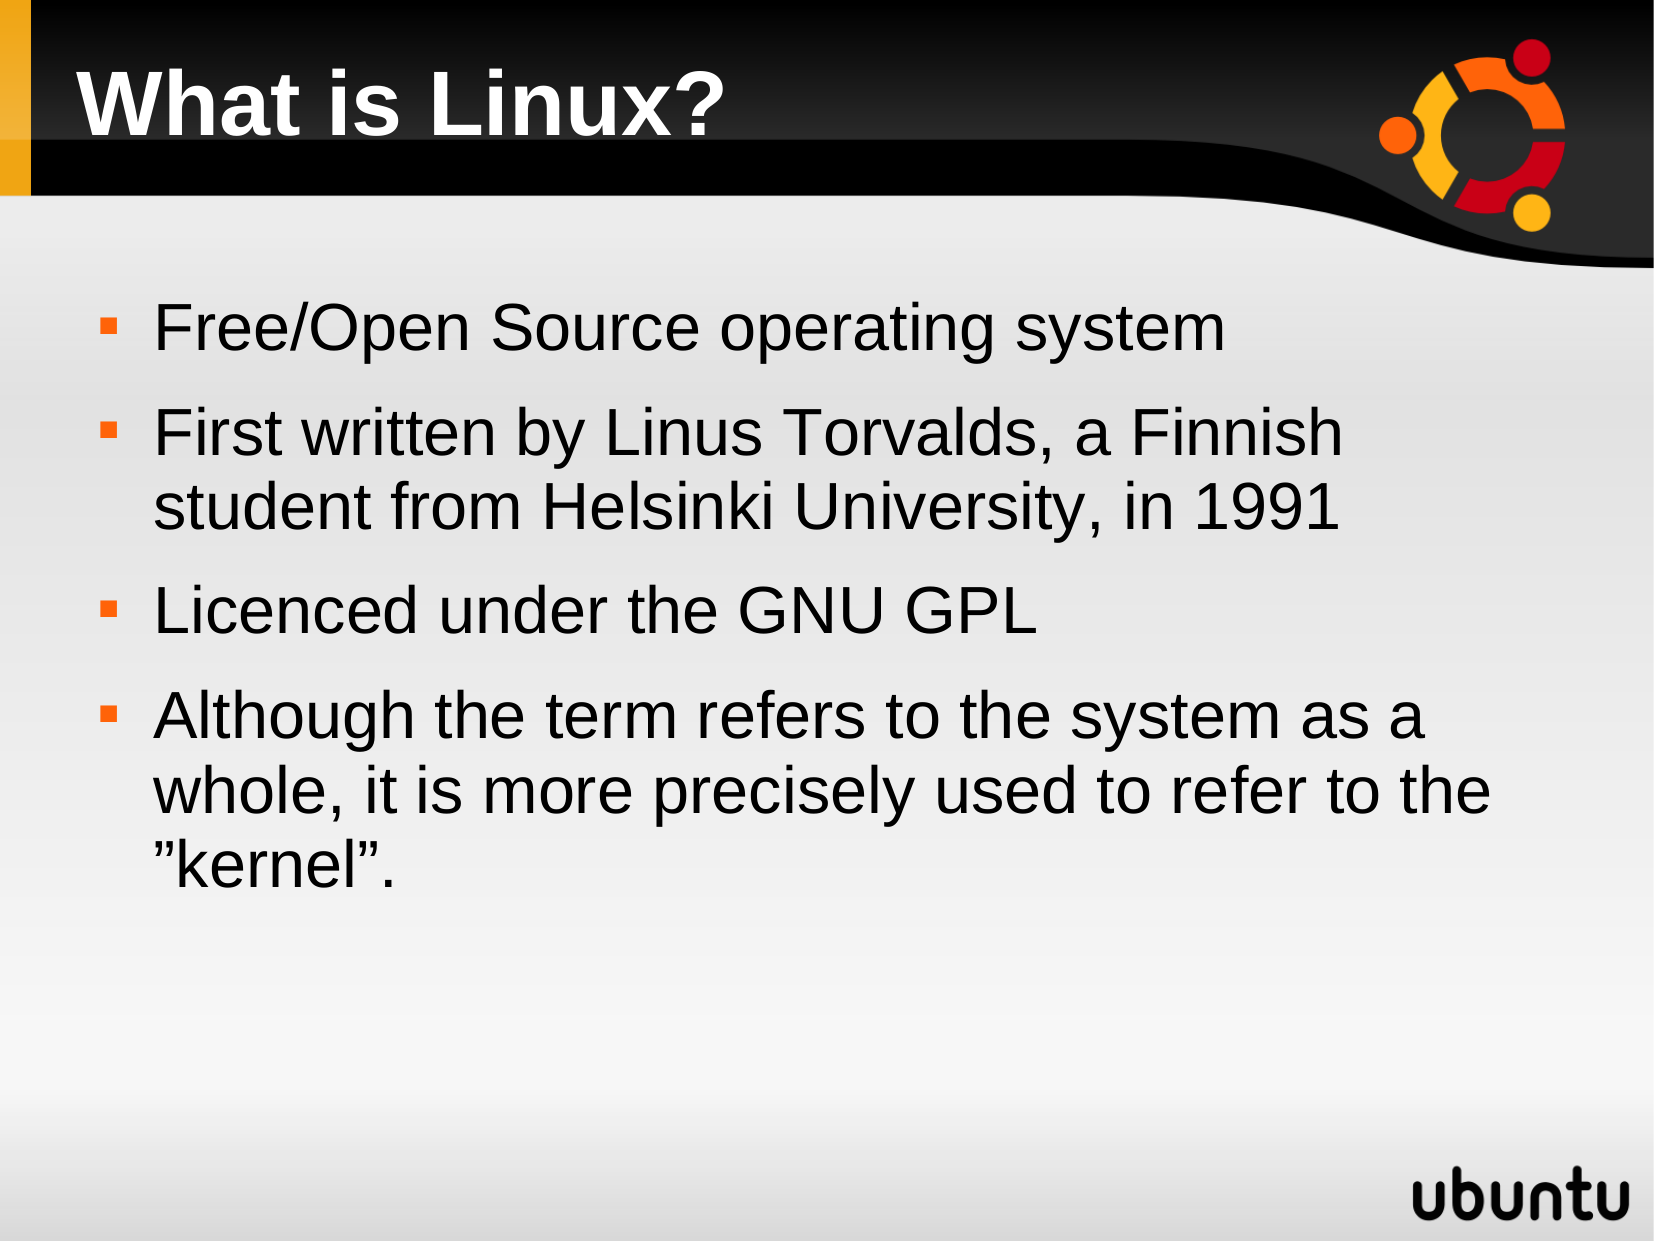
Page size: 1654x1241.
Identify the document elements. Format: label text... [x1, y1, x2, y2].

list Free/Open Source operating system First written by Linus Torvalds, a Finnish student from Helsinki University, in 1991 Licenced under the GNU GPL Although the term refers to the system as a whole, it is more precisely used to refer to the ”kernel”. [82, 290, 1571, 1094]
title What is Linux? [76, 7, 1565, 200]
picture [0, 0, 1654, 1241]
